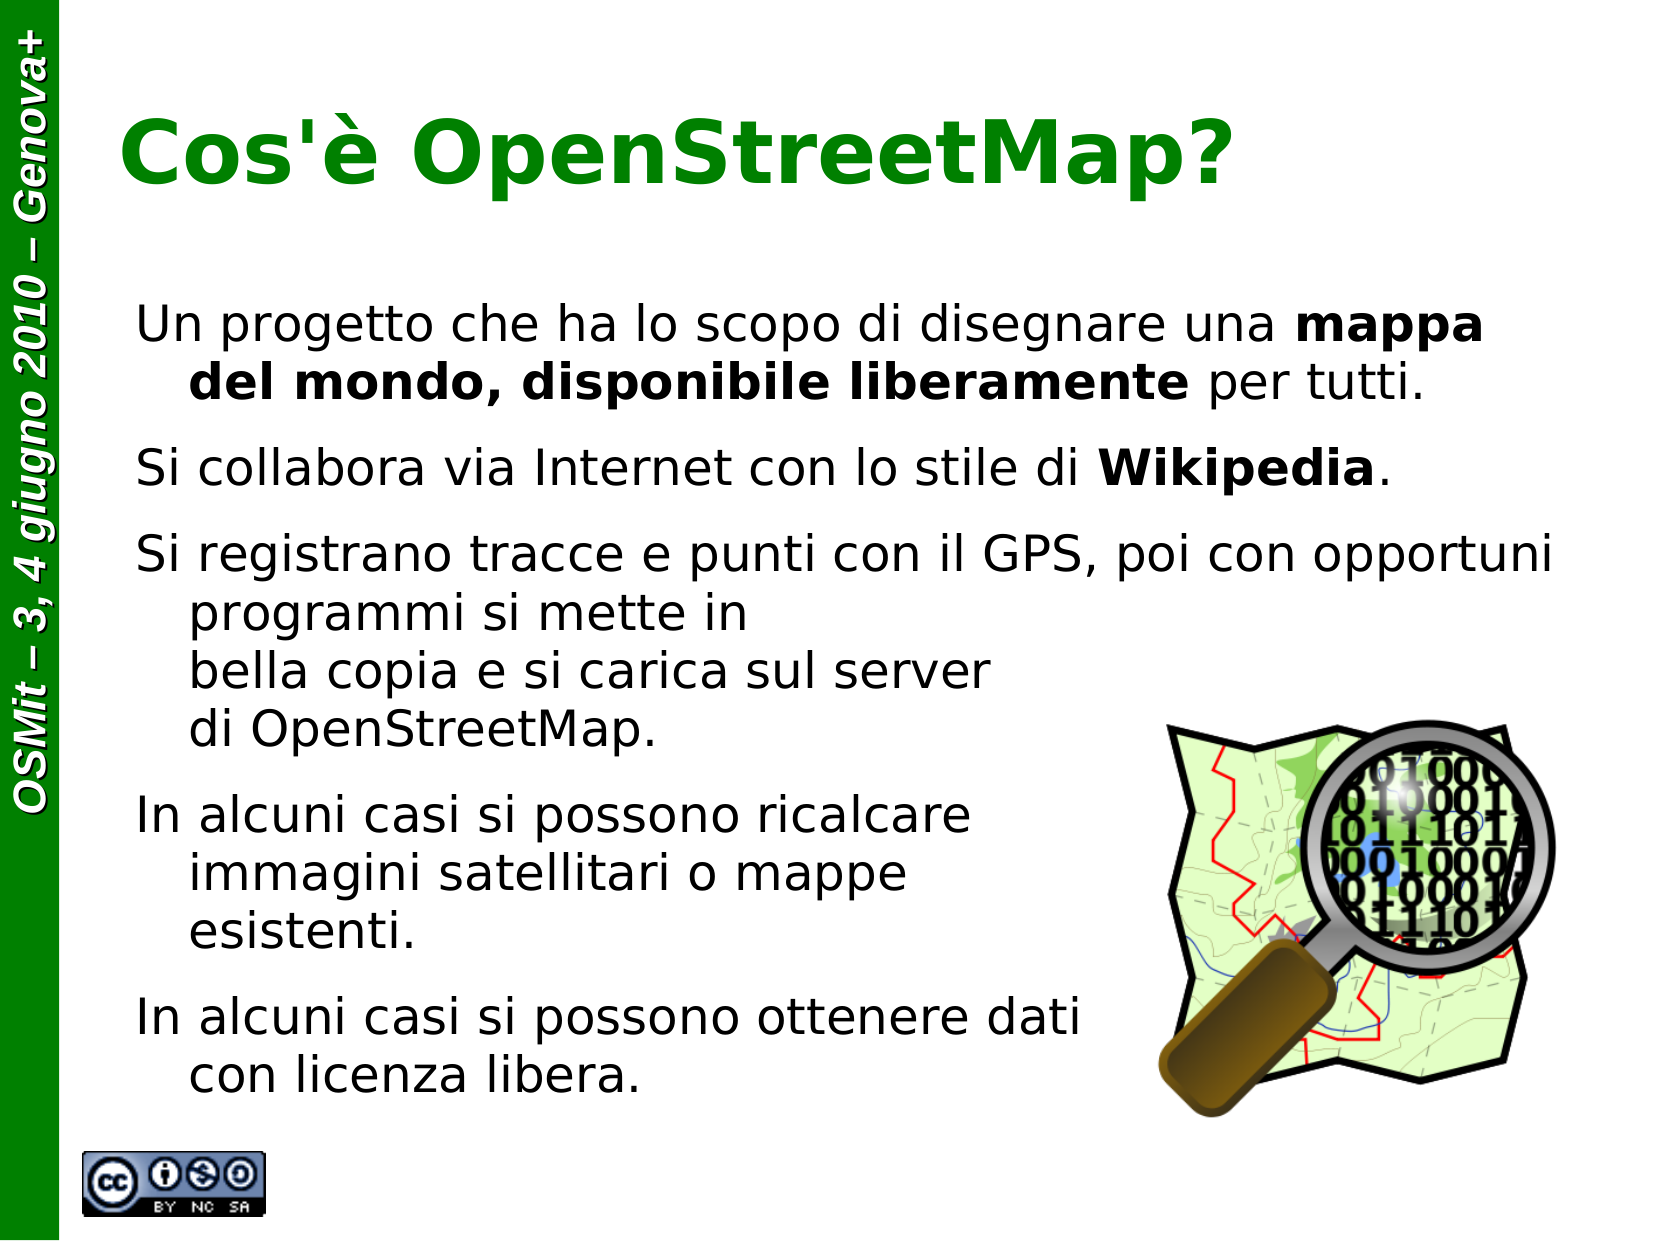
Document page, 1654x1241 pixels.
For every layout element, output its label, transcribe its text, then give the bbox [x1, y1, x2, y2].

picture [1151, 708, 1565, 1123]
title Cos'è OpenStreetMap? [118, 56, 1565, 249]
picture [82, 1151, 266, 1217]
list Un progetto che ha lo scopo di disegnare una mappa del mondo, disponibile liberamente per tutti. Si collabora via Internet con lo stile di Wikipedia. Si registrano tracce e punti con il GPS, poi con opportuni programmi si mette in bella copia e si carica sul server di OpenStreetMap. In alcuni casi si possono ricalcare immagini satellitari o mappe esistenti. In alcuni casi si possono ottenere dati con licenza libera. [118, 295, 1565, 1123]
